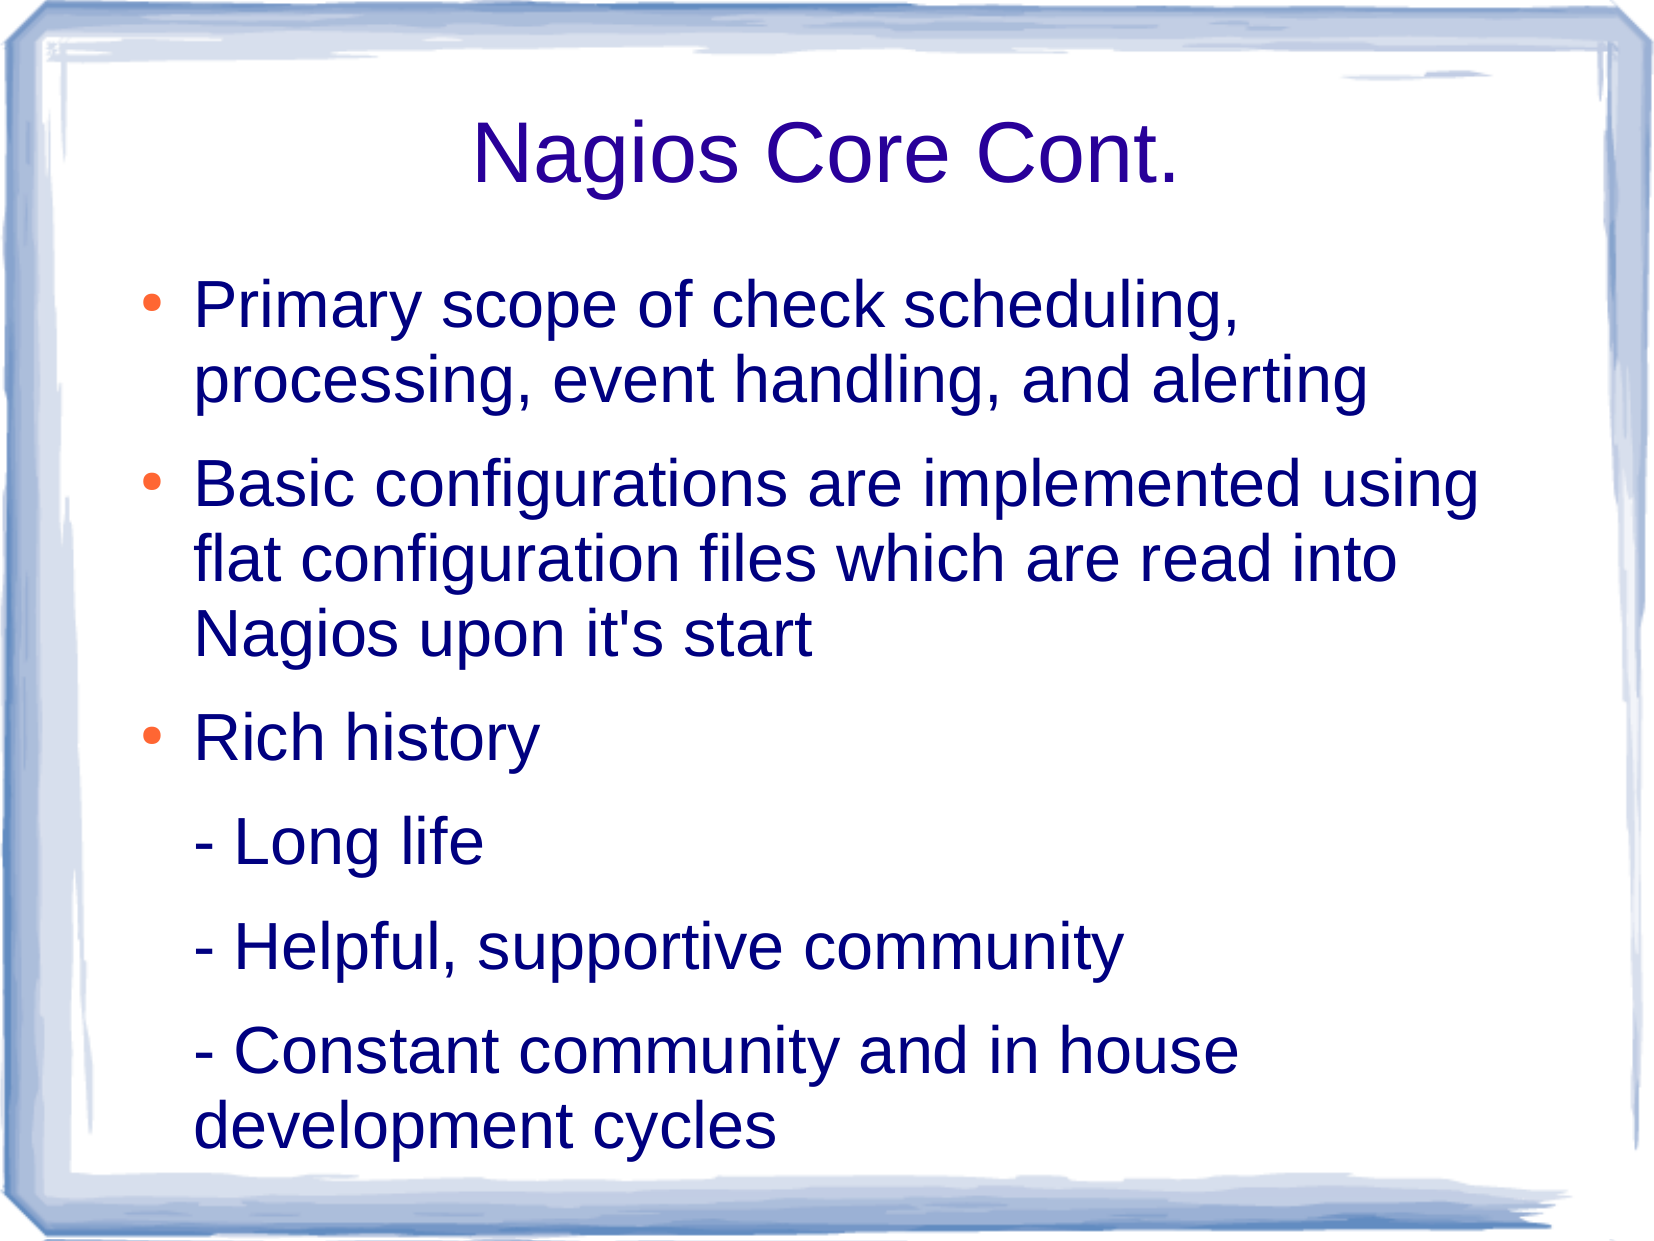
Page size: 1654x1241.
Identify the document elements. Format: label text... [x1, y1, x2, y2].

picture [0, 0, 1654, 1241]
title Nagios Core Cont. [82, 49, 1571, 257]
list Primary scope of check scheduling, processing, event handling, and alerting Basic configurations are implemented using flat configuration files which are read into Nagios upon it's start Rich history - Long life - Helpful, supportive community - Constant community and in house development cycles [122, 267, 1576, 1163]
